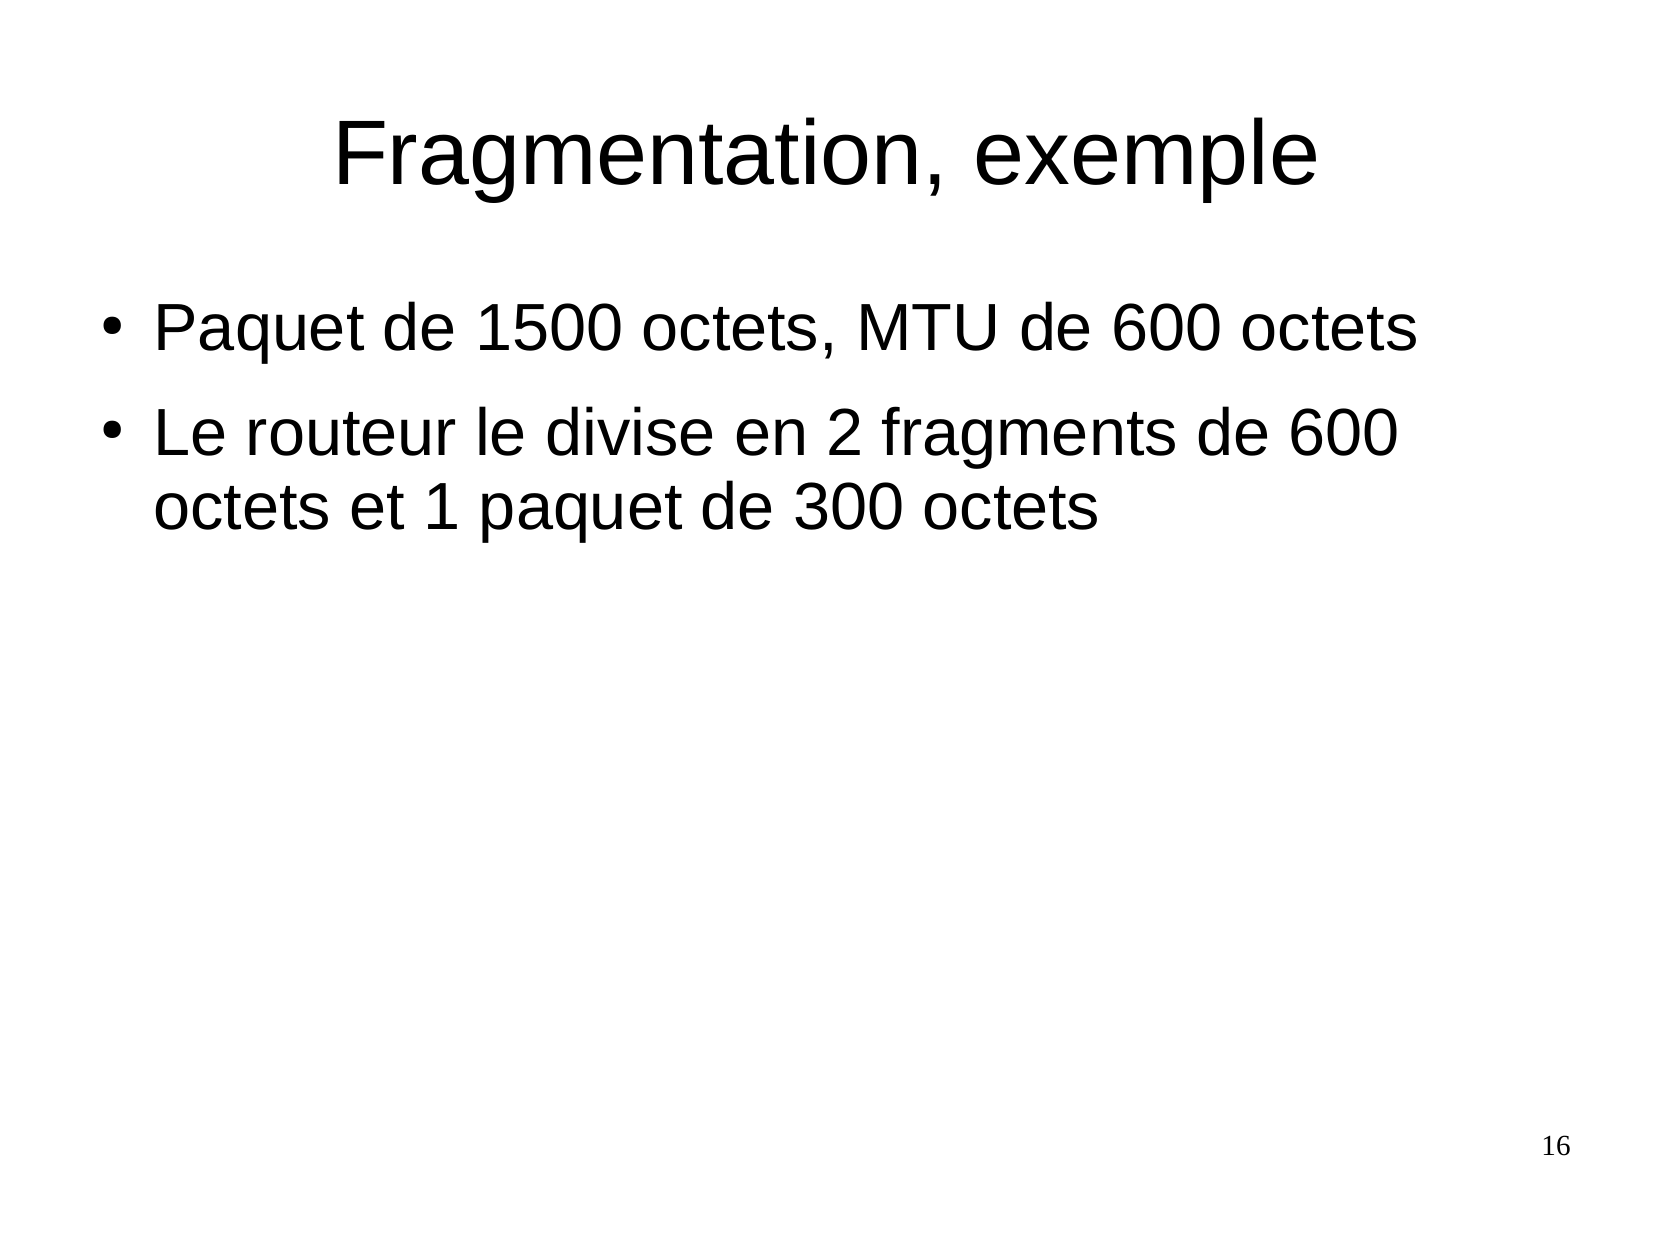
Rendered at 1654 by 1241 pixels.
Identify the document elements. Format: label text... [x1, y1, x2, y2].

list Paquet de 1500 octets, MTU de 600 octets Le routeur le divise en 2 fragments de 600 octets et 1 paquet de 300 octets [82, 290, 1571, 1109]
title Fragmentation, exemple [82, 49, 1571, 257]
